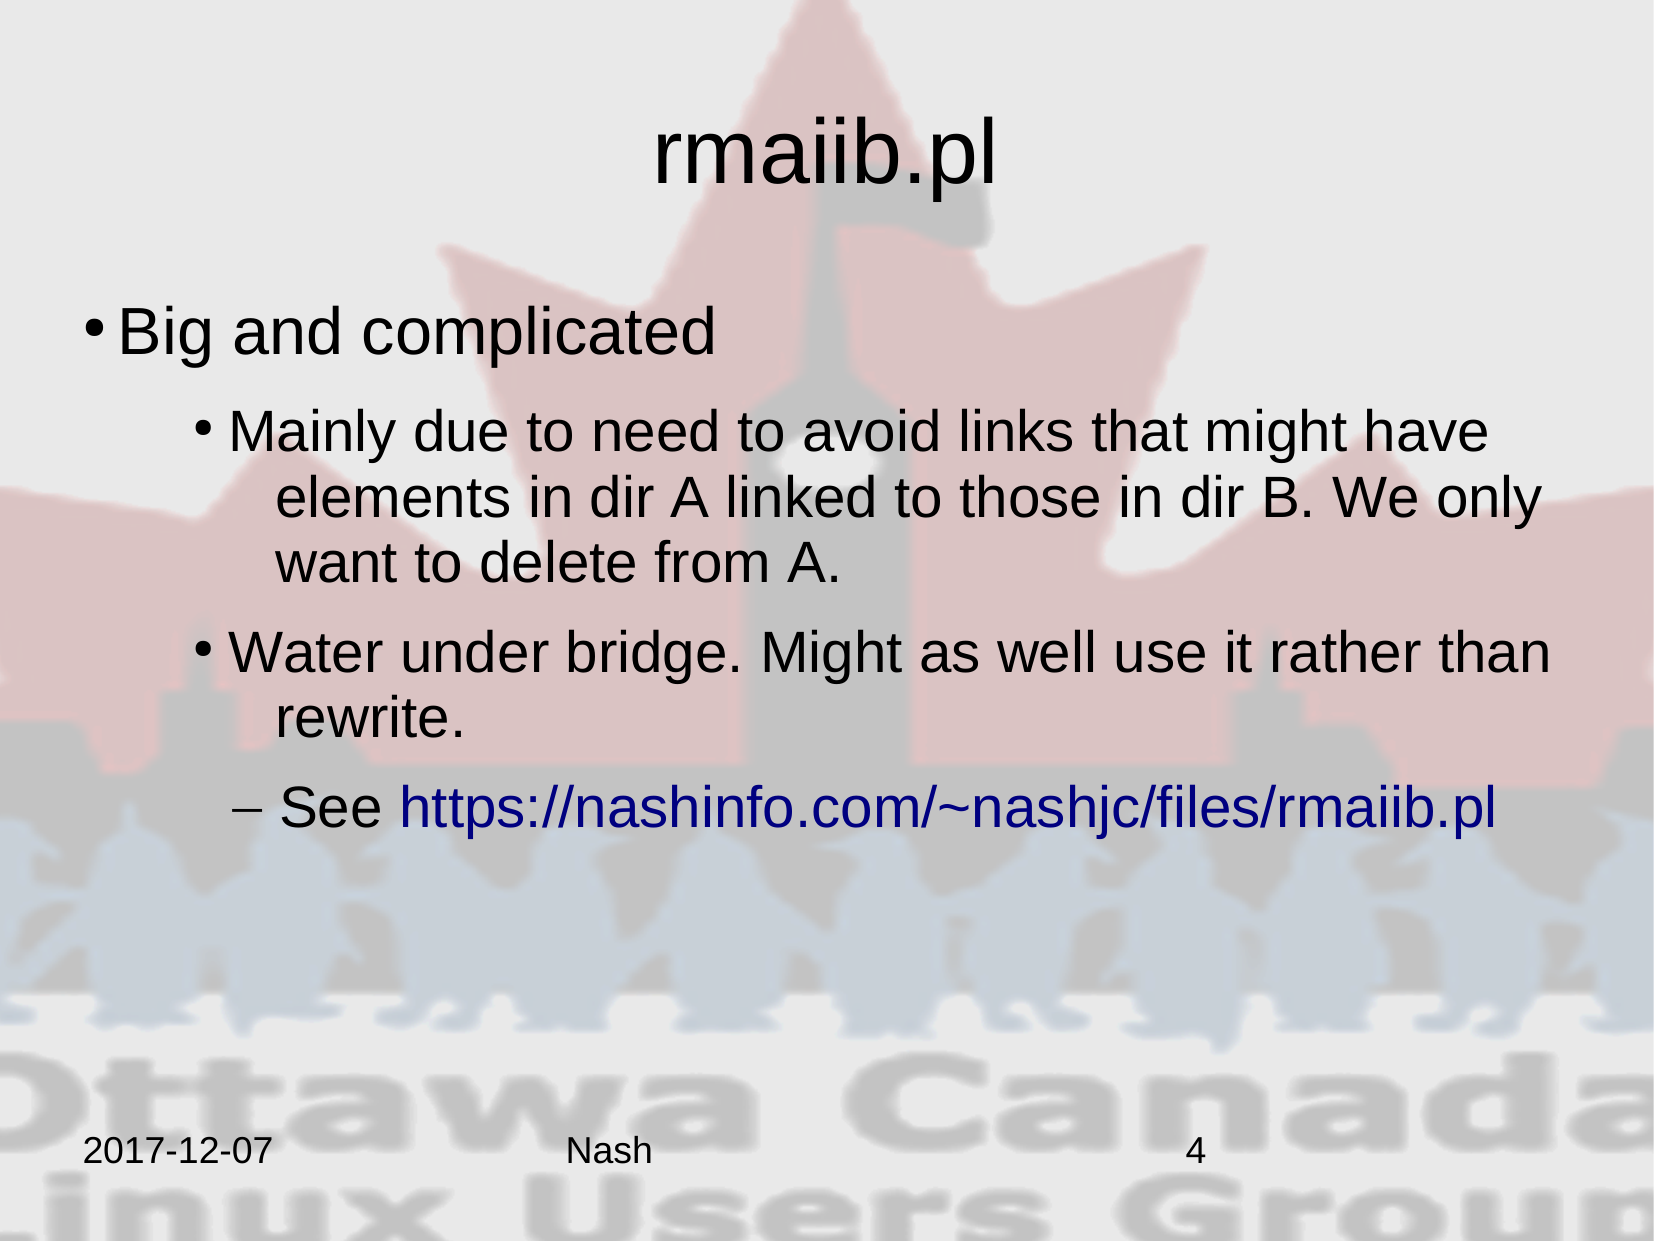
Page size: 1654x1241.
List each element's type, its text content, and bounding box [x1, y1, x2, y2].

picture [0, 0, 1654, 1241]
title rmaiib.pl [82, 49, 1570, 256]
list Big and complicated Mainly due to need to avoid links that might have elements in dir A linked to those in dir B. We only want to delete from A. Water under bridge. Might as well use it rather than rewrite. See https://nashinfo.com/~nashjc/files/rmaiib.pl [82, 290, 1570, 1009]
